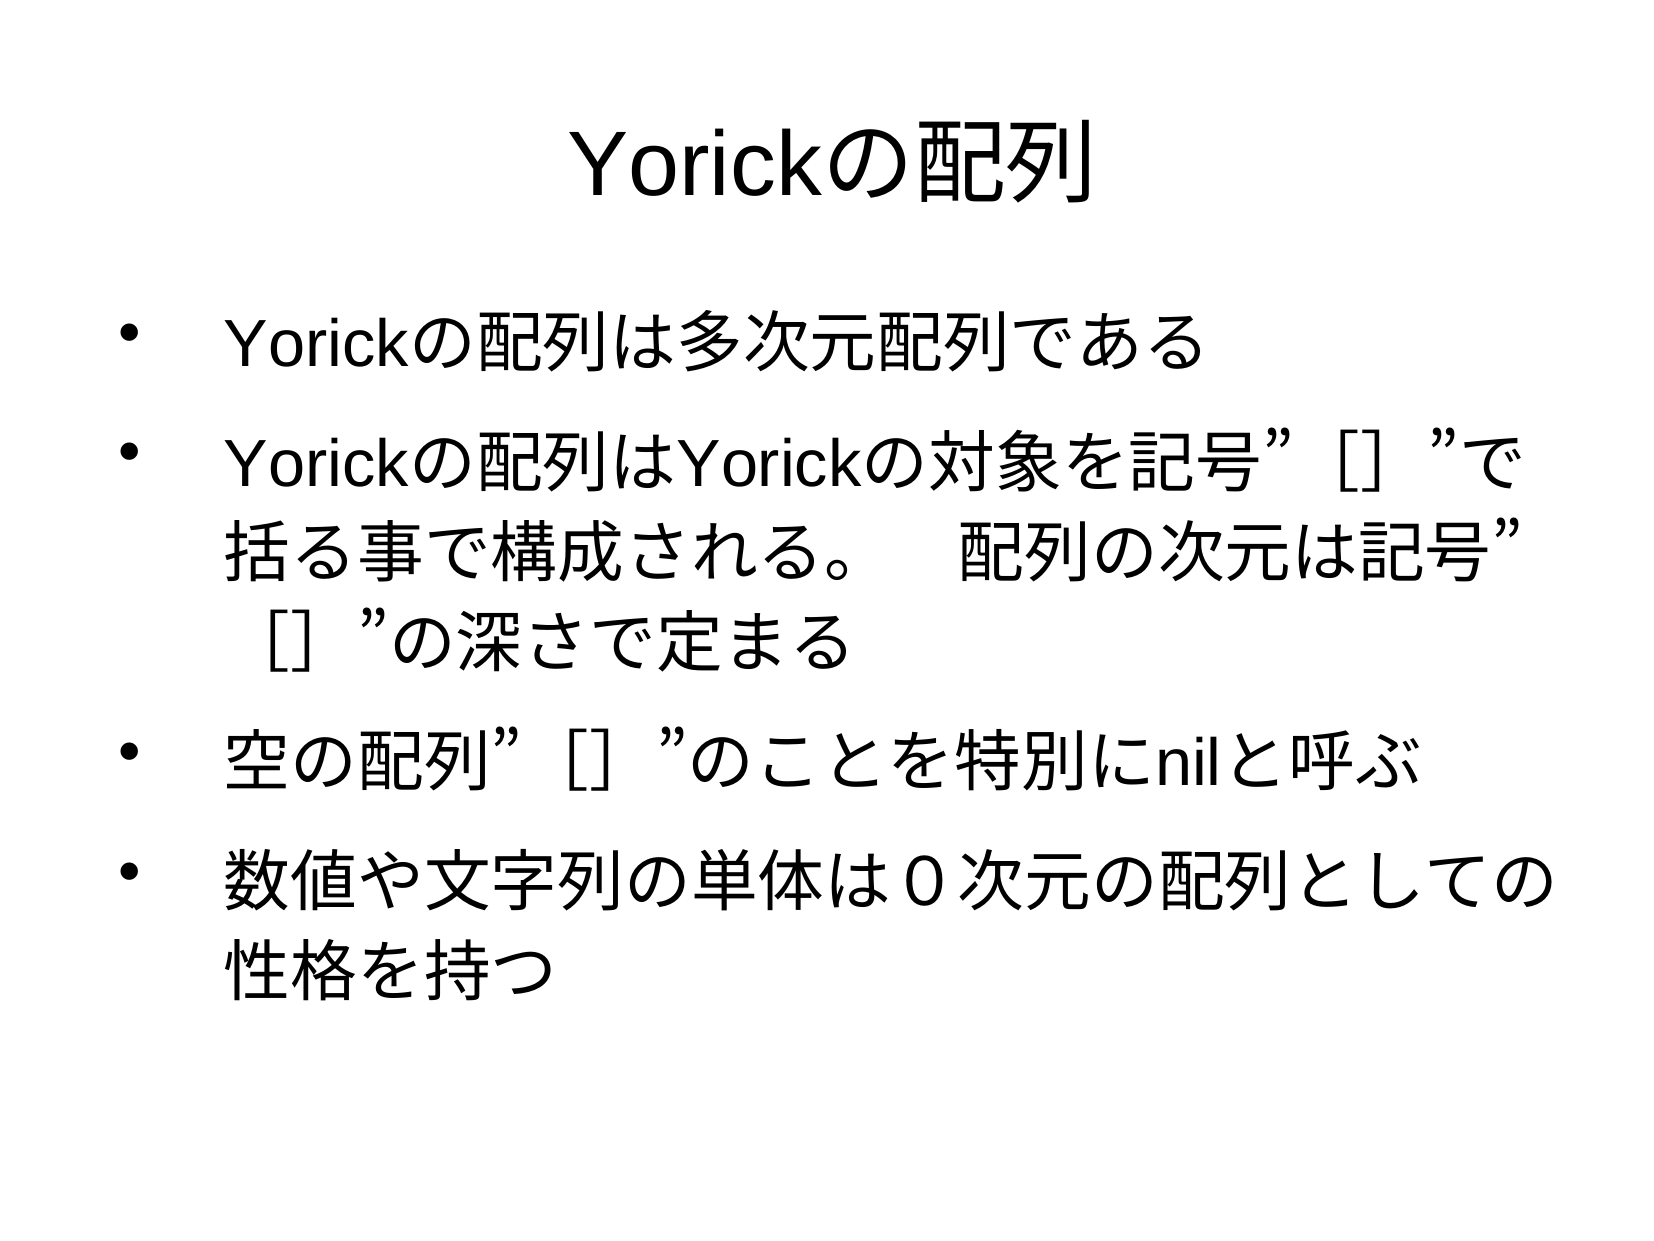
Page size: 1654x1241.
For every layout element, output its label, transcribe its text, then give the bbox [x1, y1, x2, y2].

list Yorickの配列は多次元配列である Yorickの配列はYorickの対象を記号”［］”で括る事で構成される。 配列の次元は記号”［］”の深さで定まる 空の配列”［］”のことを特別にnilと呼ぶ 数値や文字列の単体は０次元の配列としての性格を持つ [82, 290, 1571, 1113]
title Yorickの配列 [88, 59, 1577, 252]
